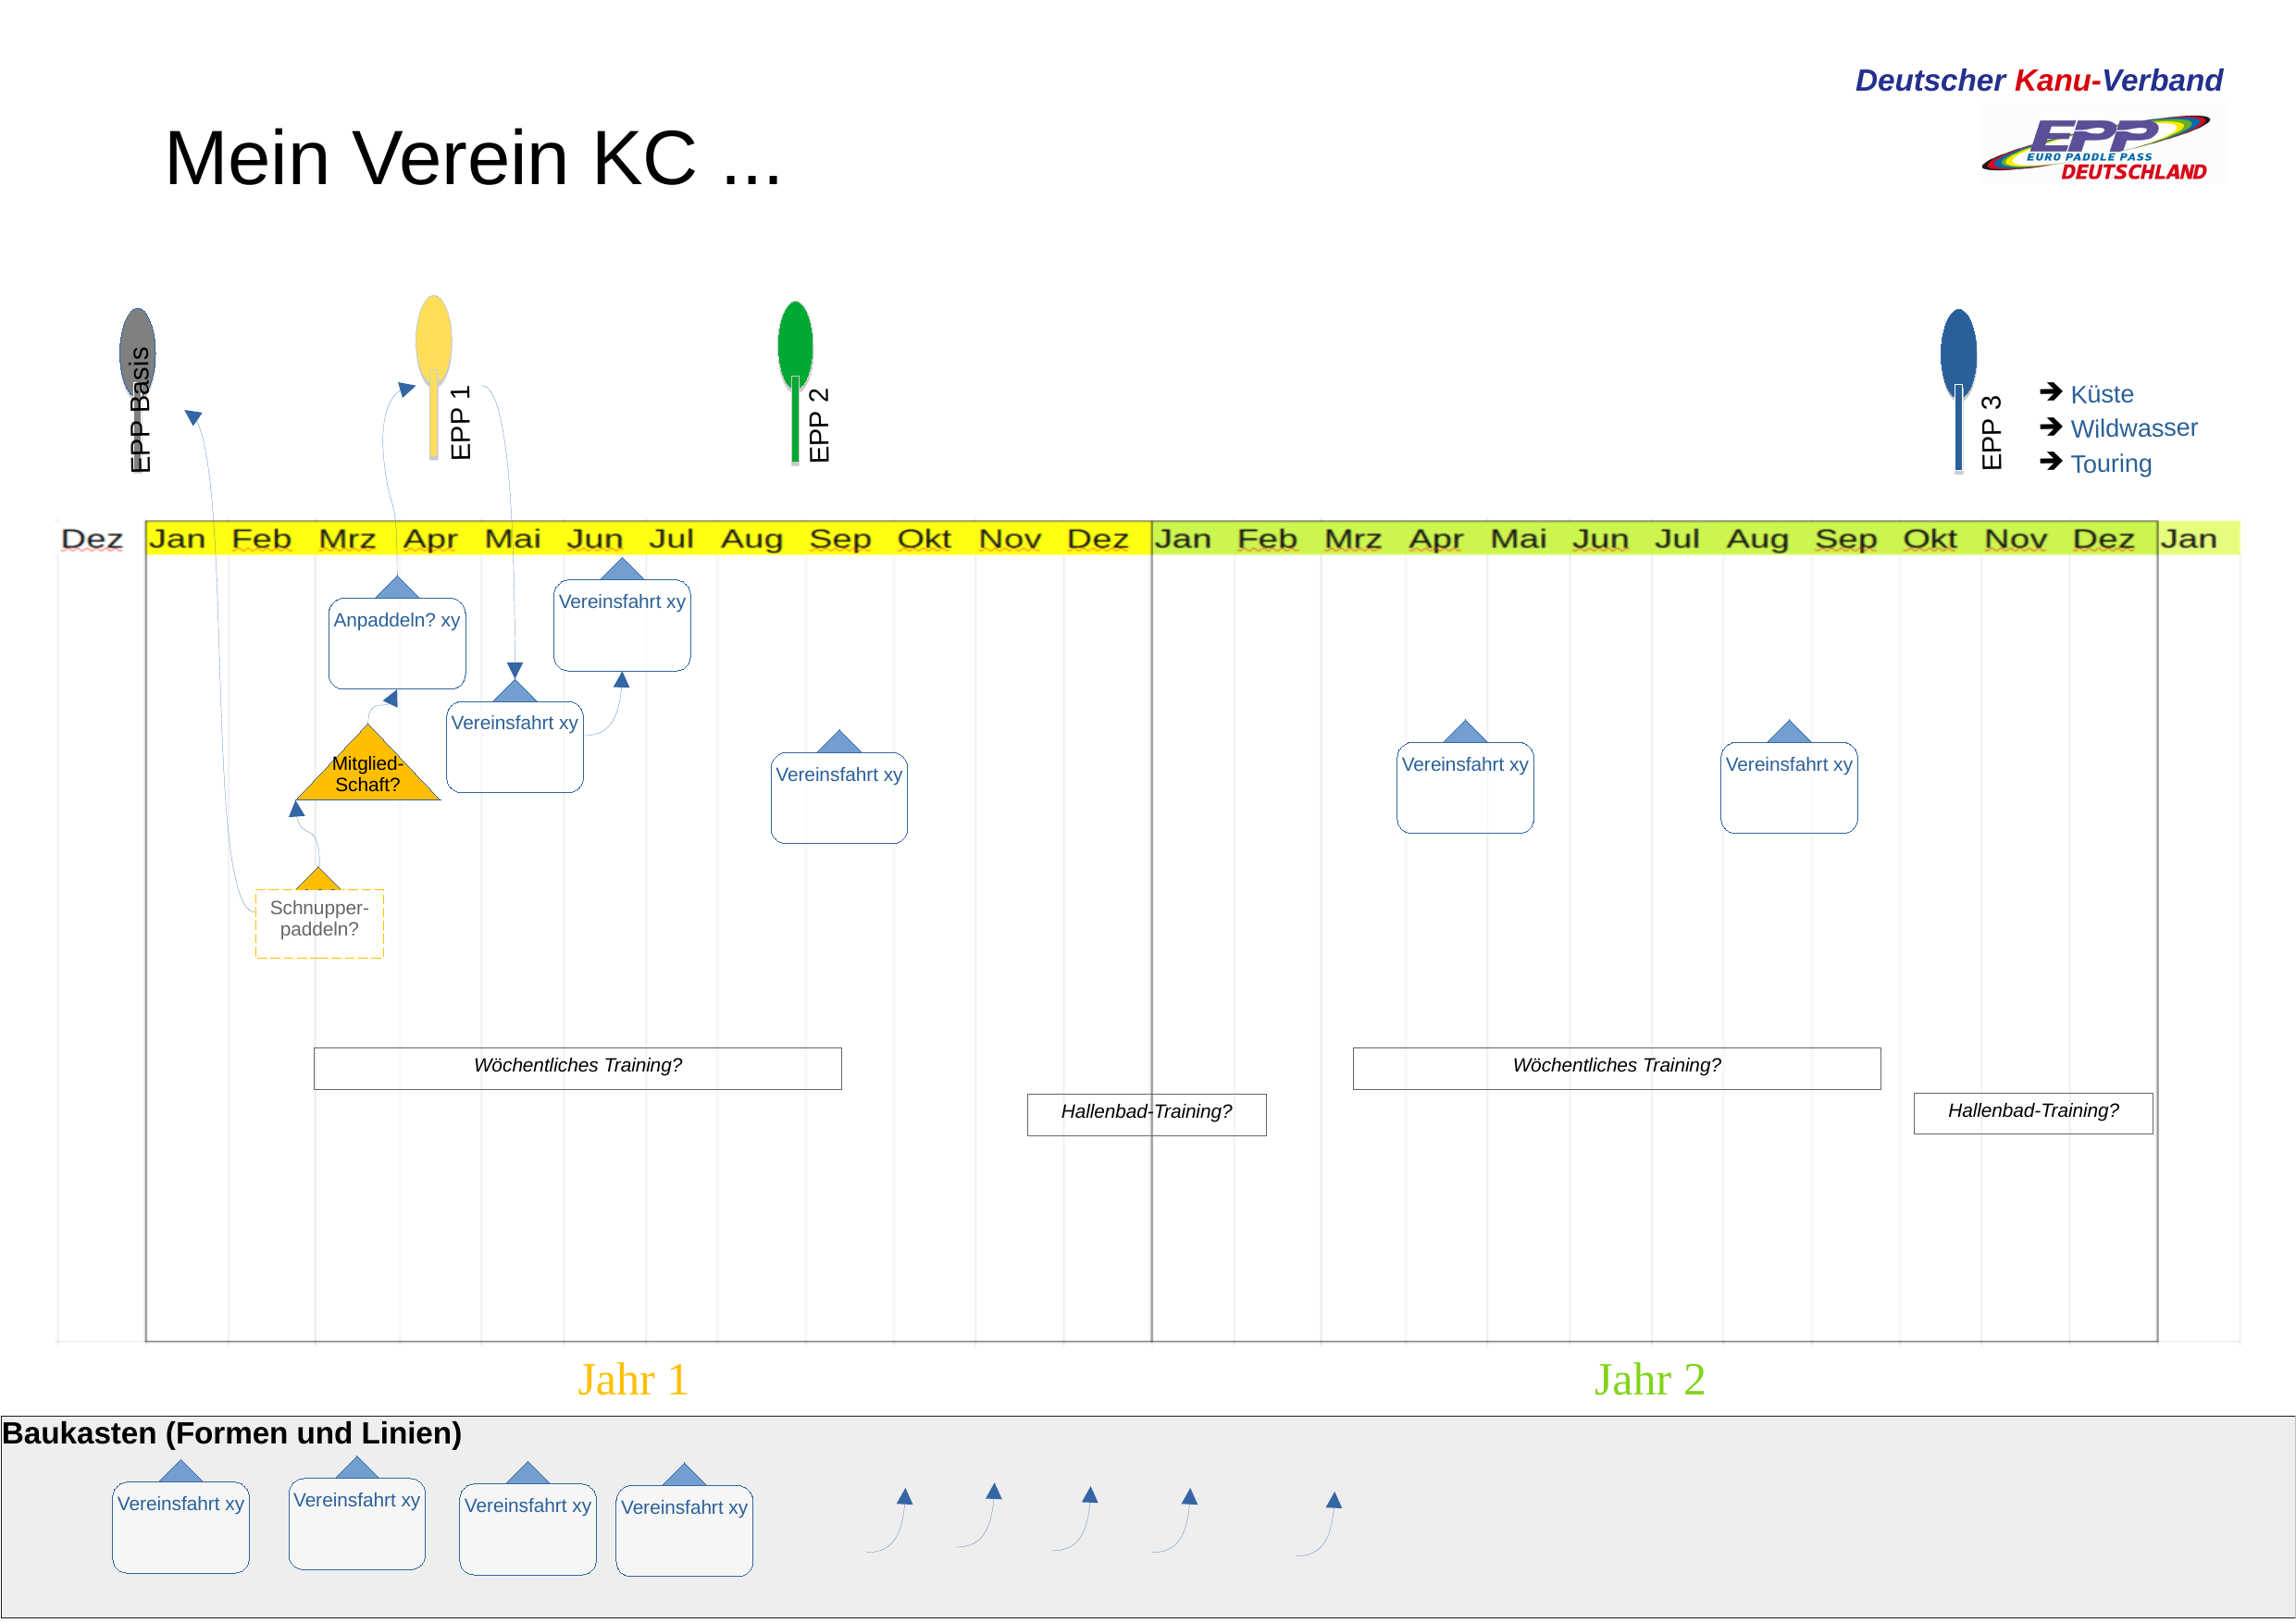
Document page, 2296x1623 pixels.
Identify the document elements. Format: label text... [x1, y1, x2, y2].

text_box [128, 308, 148, 316]
text_box [334, 1456, 380, 1479]
text_box [1766, 719, 1813, 743]
text_box EPP 2 [797, 359, 841, 479]
text_box [1941, 309, 1977, 471]
text_box Wildwasser [2024, 406, 2203, 450]
text_box Hallenbad-Training? [1027, 1094, 1267, 1136]
text_box Schnupper- paddeln? [255, 889, 384, 959]
text_box Vereinsfahrt xy [1396, 742, 1534, 834]
text_box Küste [2024, 372, 2143, 409]
text_box [416, 295, 453, 457]
picture [214, 518, 397, 911]
text_box [491, 679, 539, 702]
text_box Vereinsfahrt xy [771, 752, 908, 844]
list Baukasten (Formen und Linien) [1, 1416, 2296, 1618]
title Mein Verein KC ... [164, 115, 1825, 219]
text_box [599, 557, 646, 580]
text_box [157, 1459, 205, 1482]
text_box Vereinsfahrt xy [553, 579, 691, 672]
text_box Touring [2024, 442, 2143, 486]
text_box [662, 1462, 708, 1486]
text_box Mitglied- Schaft? [296, 724, 441, 800]
text_box Hallenbad-Training? [1914, 1093, 2153, 1134]
text_box Vereinsfahrt xy [289, 1478, 426, 1570]
text_box [816, 729, 863, 753]
text_box Vereinsfahrt xy [446, 701, 584, 793]
text_box Wöchentliches Training? [1353, 1047, 1881, 1090]
text_box EPP Basis [93, 315, 186, 506]
text_box [777, 301, 813, 463]
text_box EPP 3 [1969, 366, 2014, 487]
text_box Vereinsfahrt xy [459, 1483, 597, 1576]
text_box Vereinsfahrt xy [615, 1485, 753, 1577]
text_box [504, 1461, 552, 1484]
text_box [295, 866, 341, 889]
text_box Wöchentliches Training? [314, 1047, 842, 1090]
text_box Vereinsfahrt xy [1720, 742, 1858, 834]
text_box Vereinsfahrt xy [112, 1481, 250, 1574]
picture [1980, 104, 2227, 184]
text_box EPP 1 [438, 356, 482, 477]
text_box Anpaddeln? xy [329, 598, 466, 689]
text_box [374, 576, 420, 599]
text_box [1442, 719, 1489, 743]
picture [55, 518, 2241, 1346]
